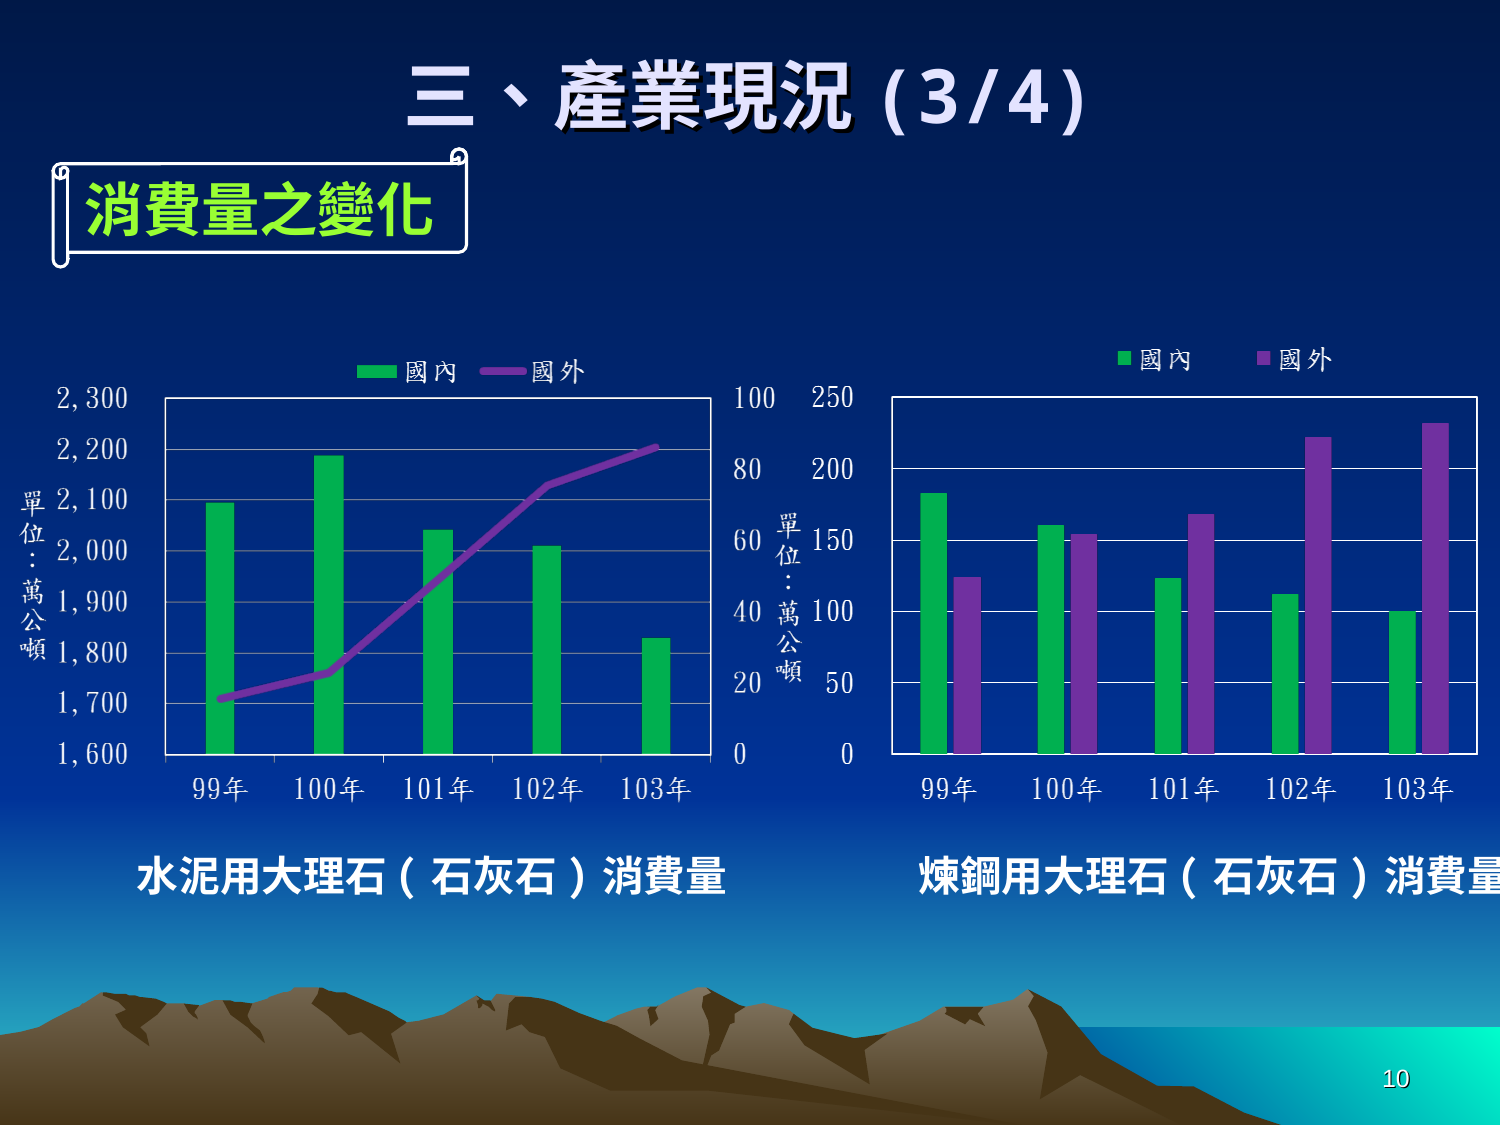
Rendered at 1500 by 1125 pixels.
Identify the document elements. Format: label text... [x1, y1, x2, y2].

text_box 水泥用大理石(石灰石)消費量 [121, 841, 743, 908]
picture [10, 303, 1499, 822]
title 三、產業現況(3/4) [75, 37, 1426, 149]
text_box 消費量之變化 [53, 159, 467, 253]
text_box <編號> [1074, 1025, 1426, 1101]
text_box 消費量之變化 [53, 175, 68, 267]
text_box 煉鋼用大理石(石灰石)消費量 [903, 841, 1500, 908]
